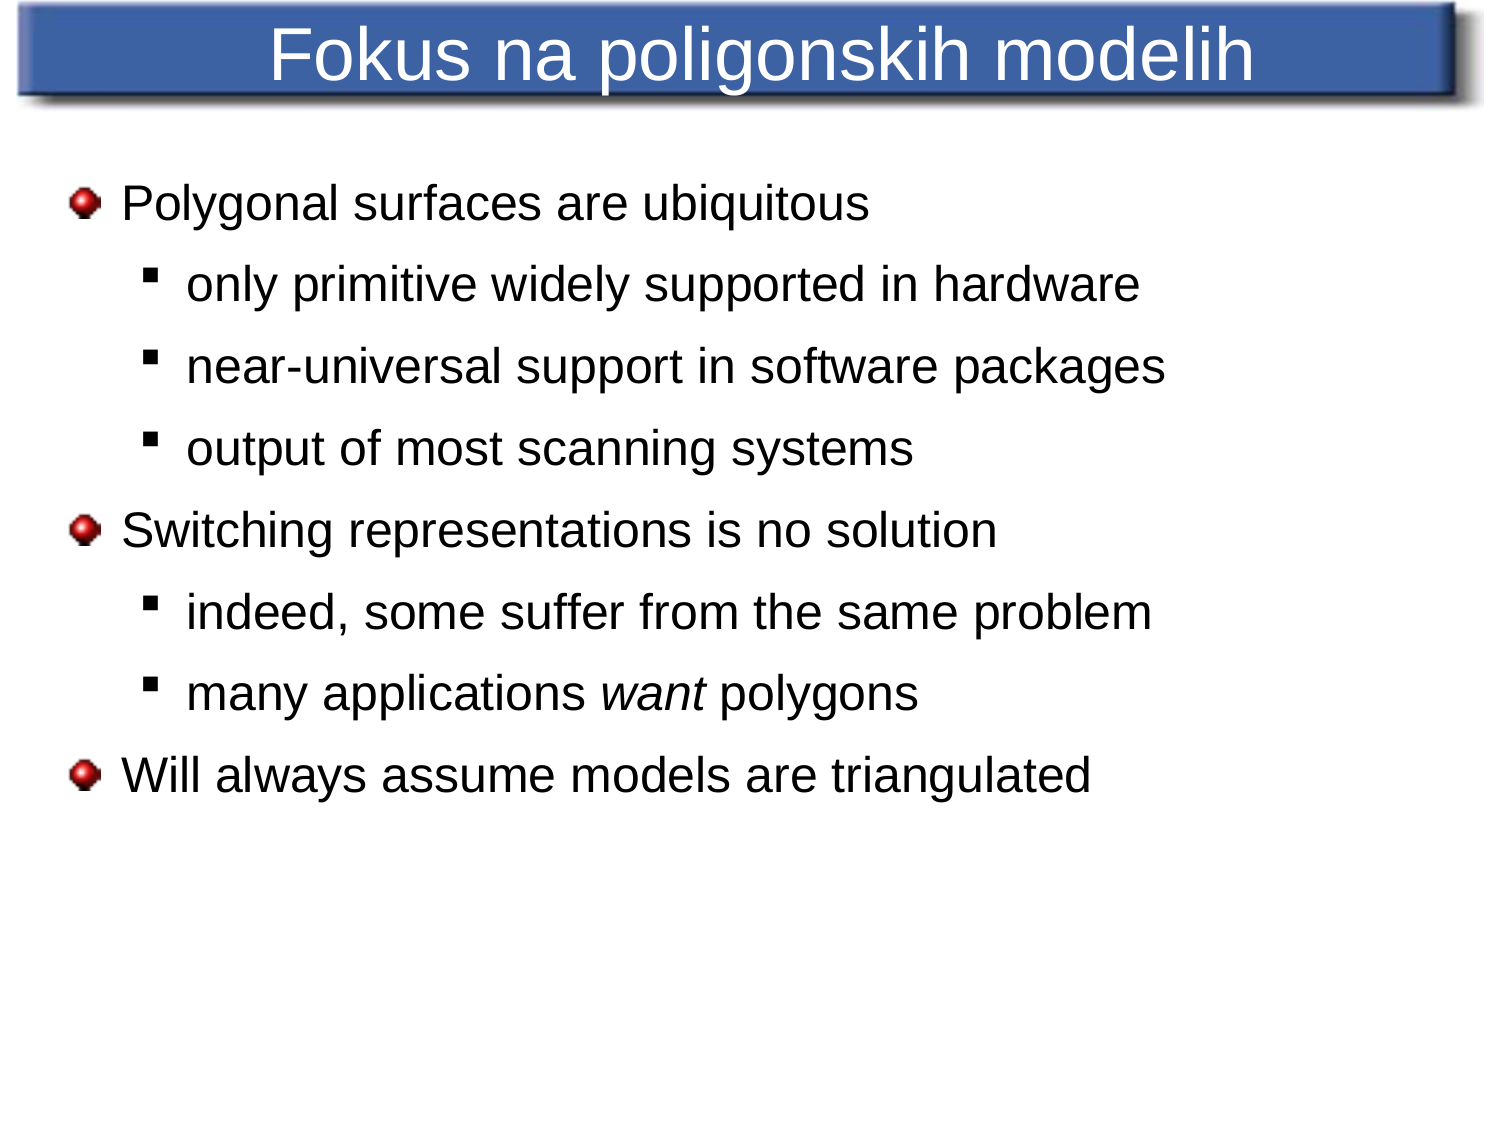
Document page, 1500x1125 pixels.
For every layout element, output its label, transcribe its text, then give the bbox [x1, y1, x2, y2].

list Polygonal surfaces are ubiquitous only primitive widely supported in hardware near-universal support in software packages output of most scanning systems Switching representations is no solution indeed, some suffer from the same problem many applications want polygons Will always assume models are triangulated [50, 162, 1463, 1088]
picture [16, 0, 1484, 113]
title Fokus na poligonskih modelih [24, 0, 1500, 103]
